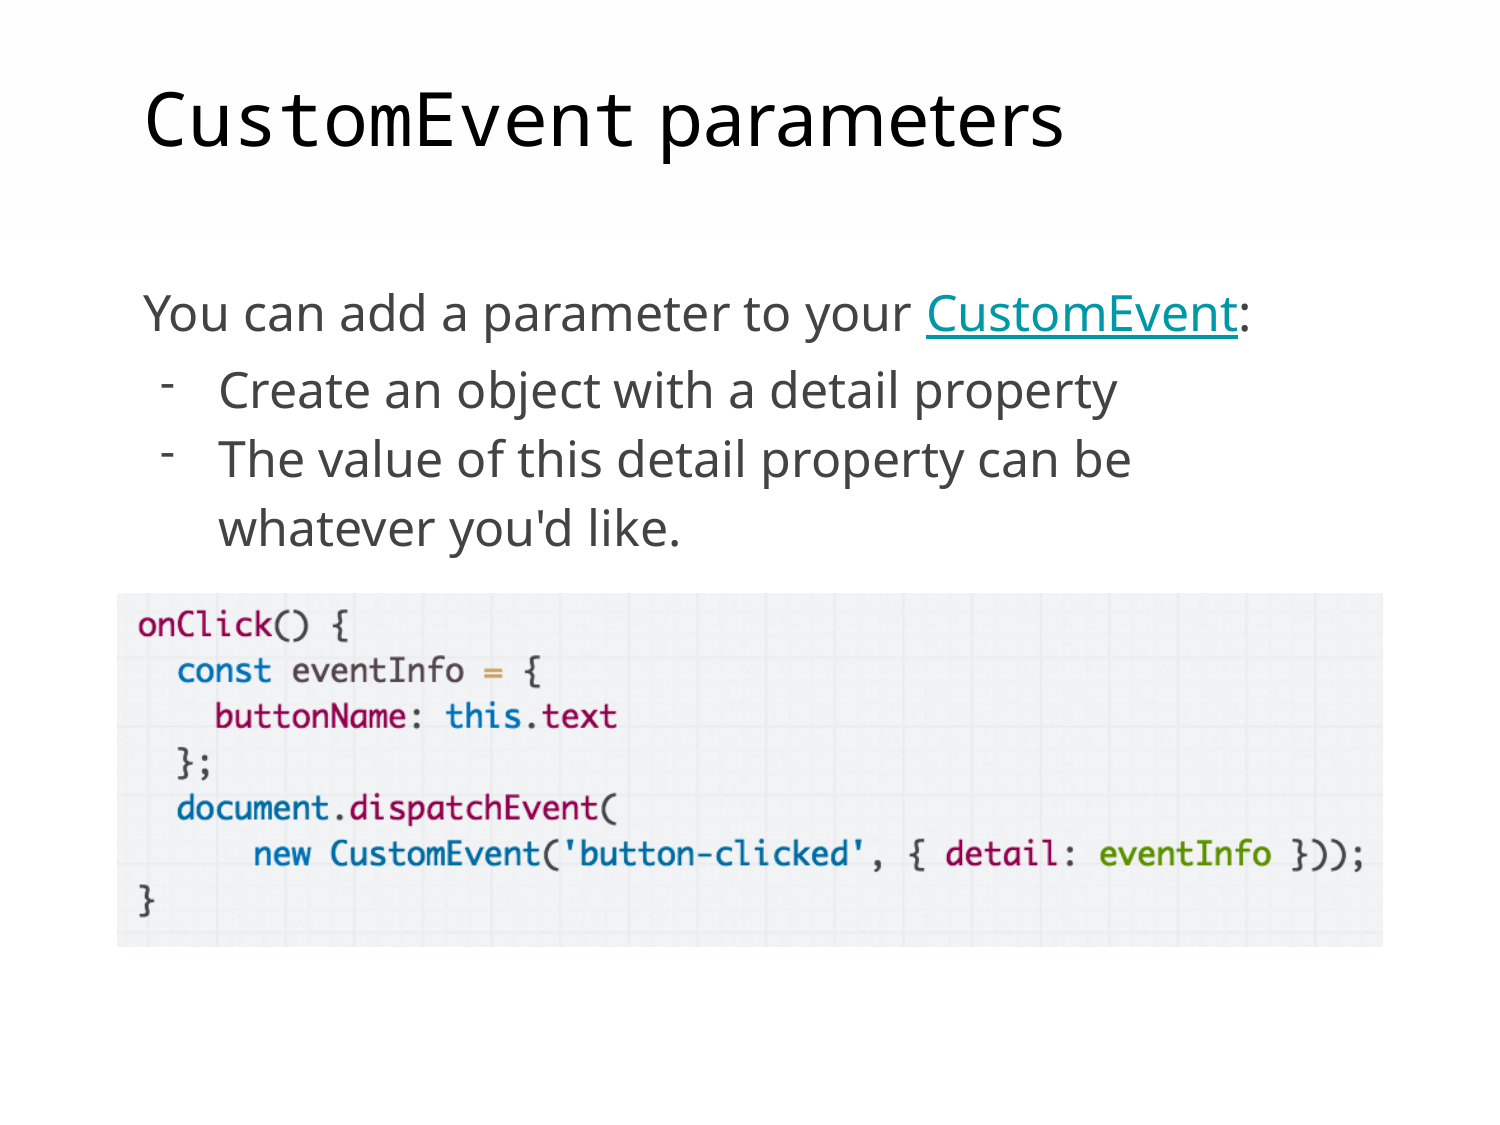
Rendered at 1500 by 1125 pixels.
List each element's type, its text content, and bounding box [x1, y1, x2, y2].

list You can add a parameter to your CustomEvent: Create an object with a detail property The value of this detail property can be whatever you'd like. [128, 255, 1372, 549]
picture [117, 593, 1383, 947]
title CustomEvent parameters [128, 56, 1372, 183]
